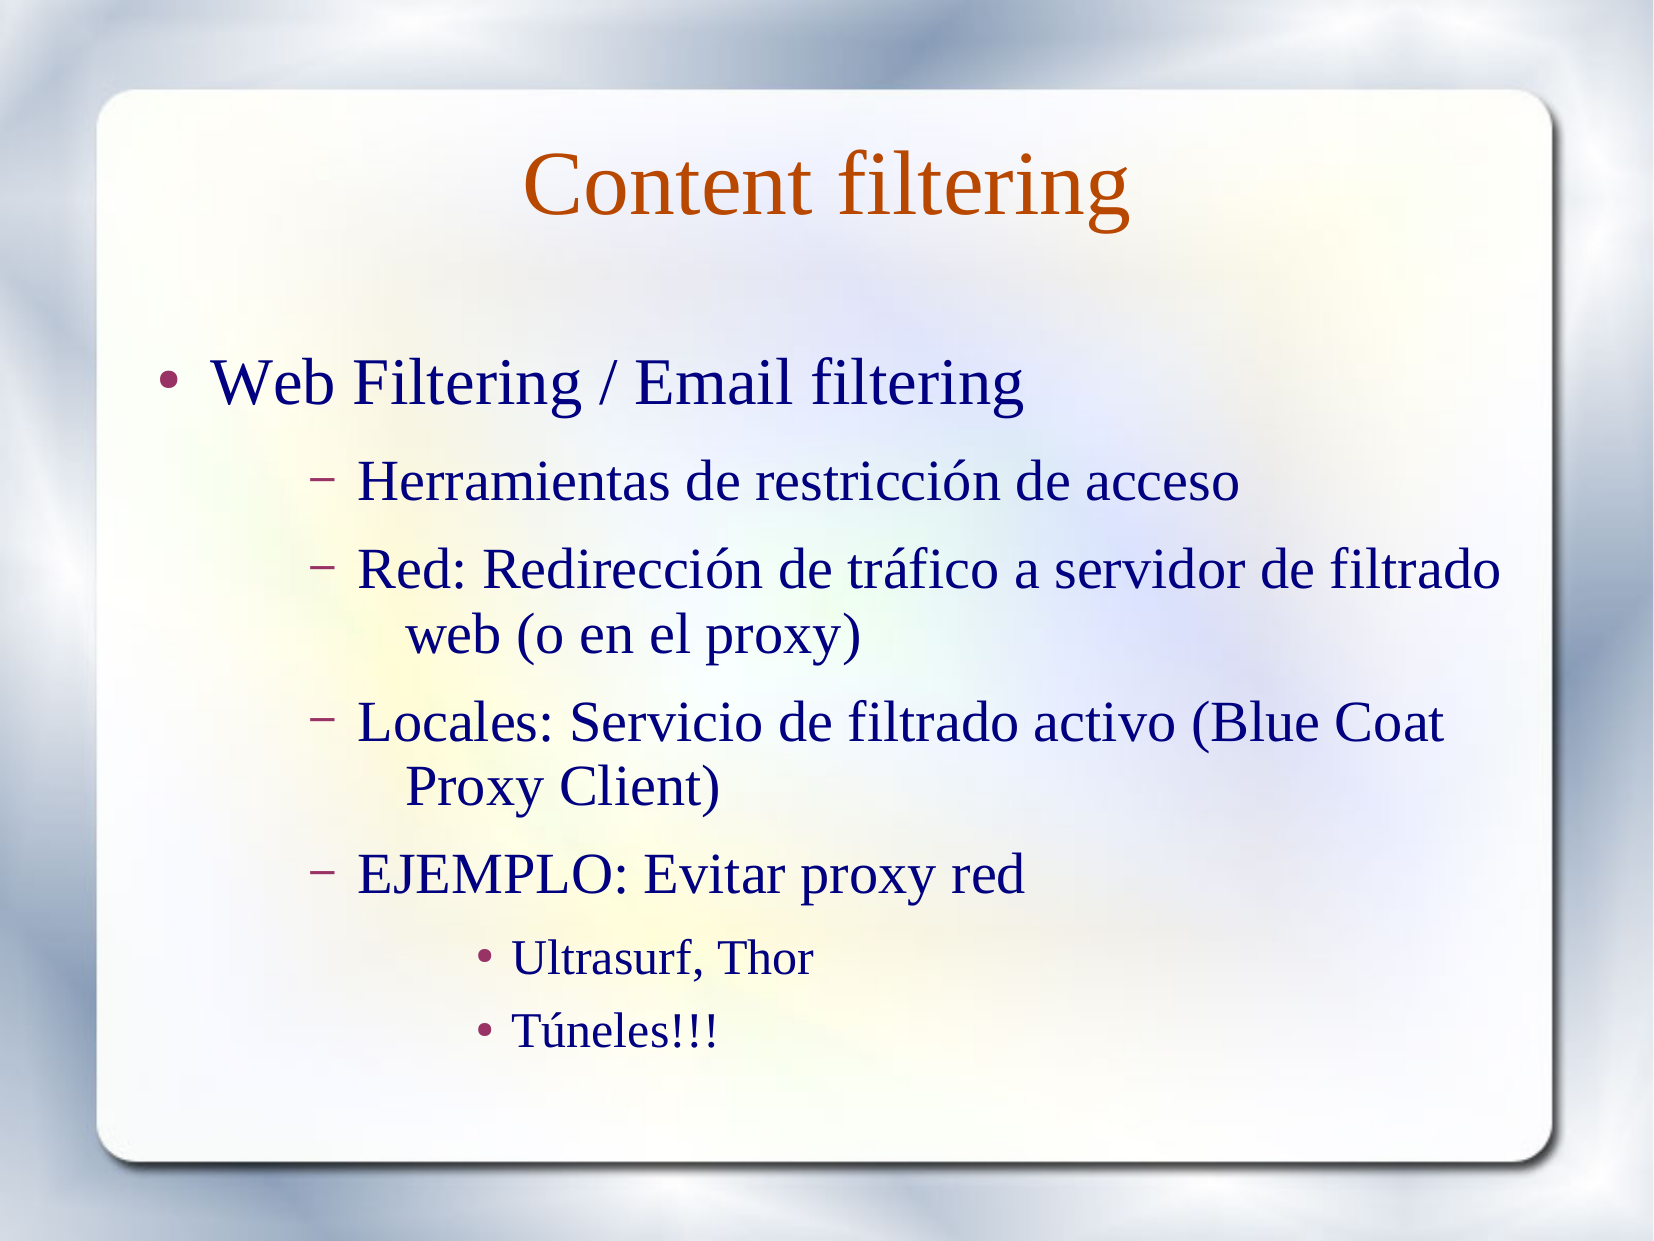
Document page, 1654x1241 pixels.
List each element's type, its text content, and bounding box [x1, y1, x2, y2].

list Web Filtering / Email filtering Herramientas de restricción de acceso Red: Redirección de tráfico a servidor de filtrado web (o en el proxy) Locales: Servicio de filtrado activo (Blue Coat Proxy Client) EJEMPLO: Evitar proxy red Ultrasurf, Thor Túneles!!! [121, 344, 1534, 1149]
title Content filtering [121, 132, 1534, 235]
picture [0, 0, 1654, 1241]
